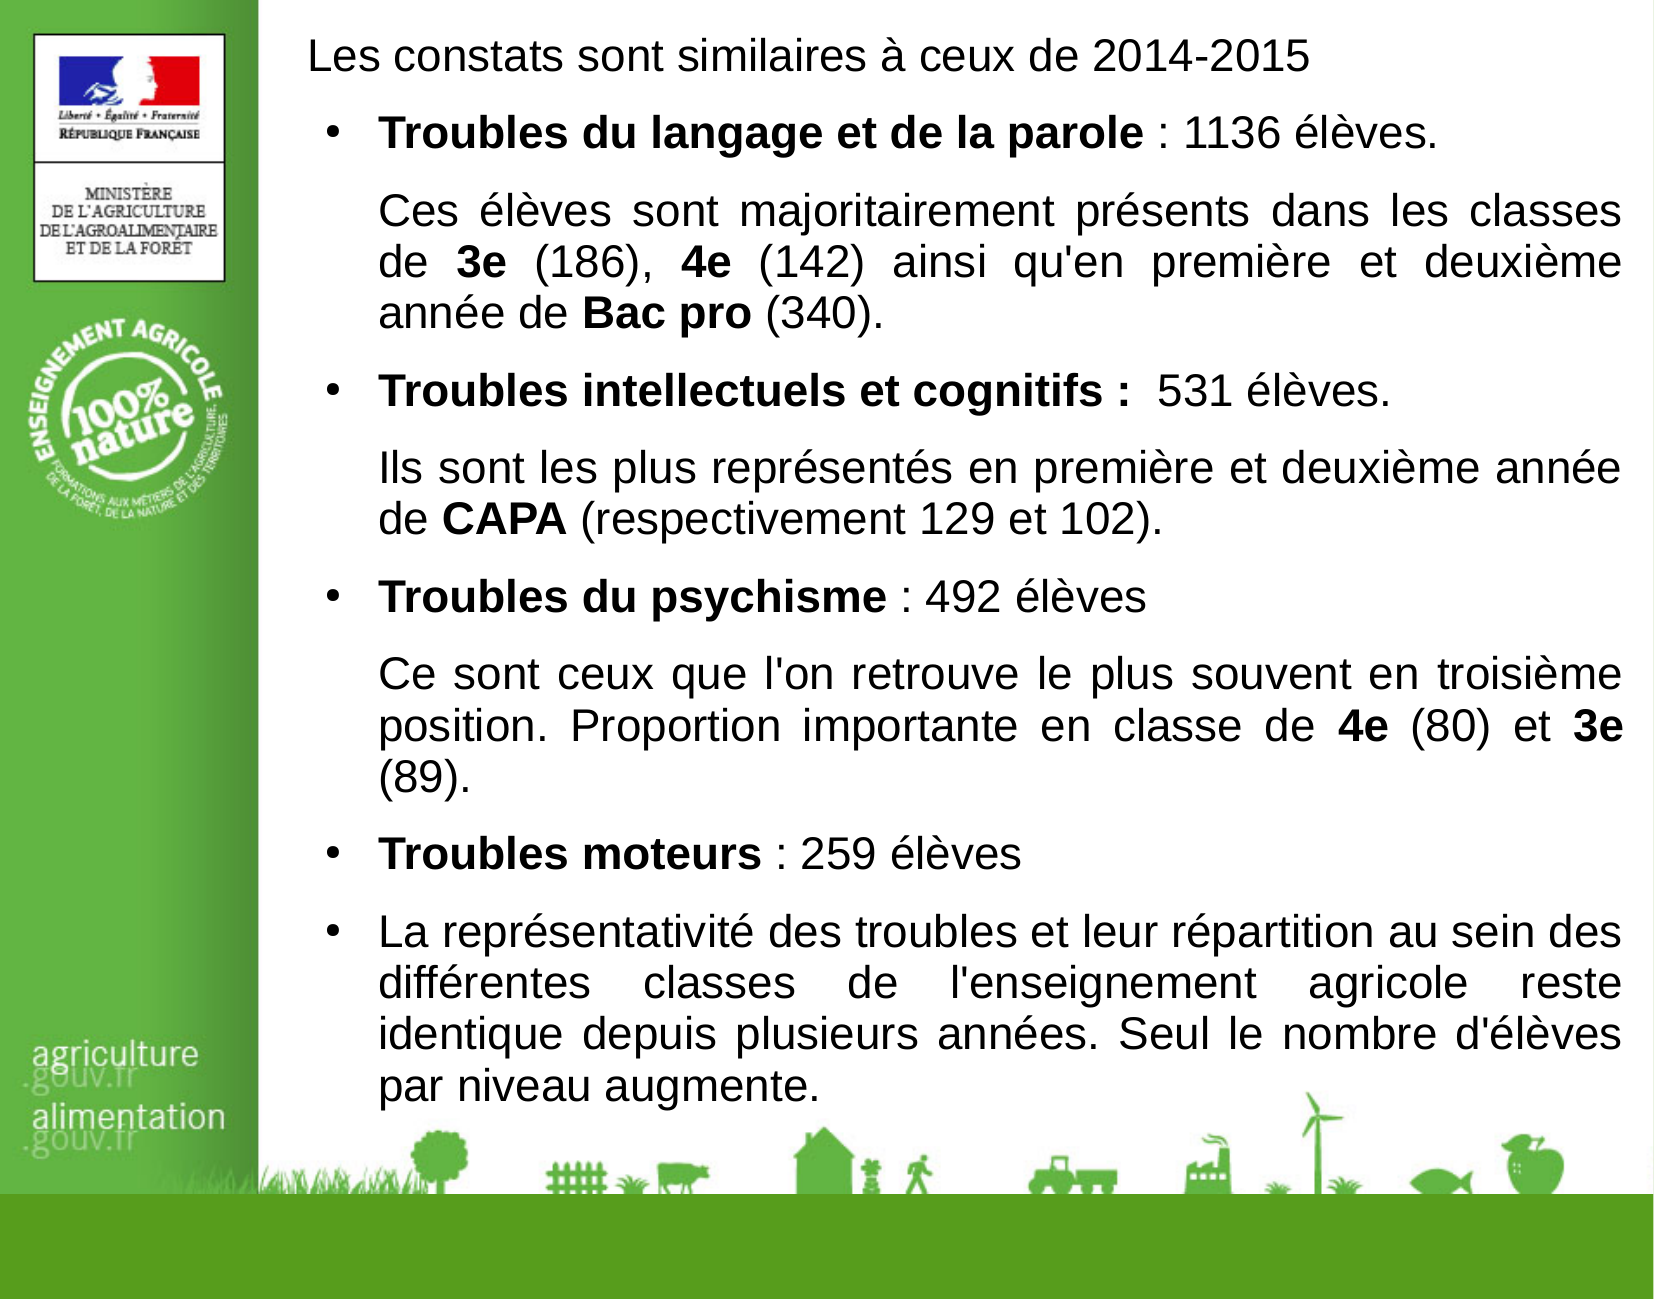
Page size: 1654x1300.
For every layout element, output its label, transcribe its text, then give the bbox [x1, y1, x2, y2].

list Les constats sont similaires à ceux de 2014-2015 Troubles du langage et de la parole : 1136 élèves. Ces élèves sont majoritairement présents dans les classes de 3e (186), 4e (142) ainsi qu'en première et deuxième année de Bac pro (340). Troubles intellectuels et cognitifs : 531 élèves. Ils sont les plus représentés en première et deuxième année de CAPA (respectivement 129 et 102). Troubles du psychisme : 492 élèves Ce sont ceux que l'on retrouve le plus souvent en troisième position. Proportion importante en classe de 4e (80) et 3e (89). Troubles moteurs : 259 élèves La représentativité des troubles et leur répartition au sein des différentes classes de l'enseignement agricole reste identique depuis plusieurs années. Seul le nombre d'élèves par niveau augmente. [307, 29, 1625, 1265]
picture [0, 0, 1654, 1194]
